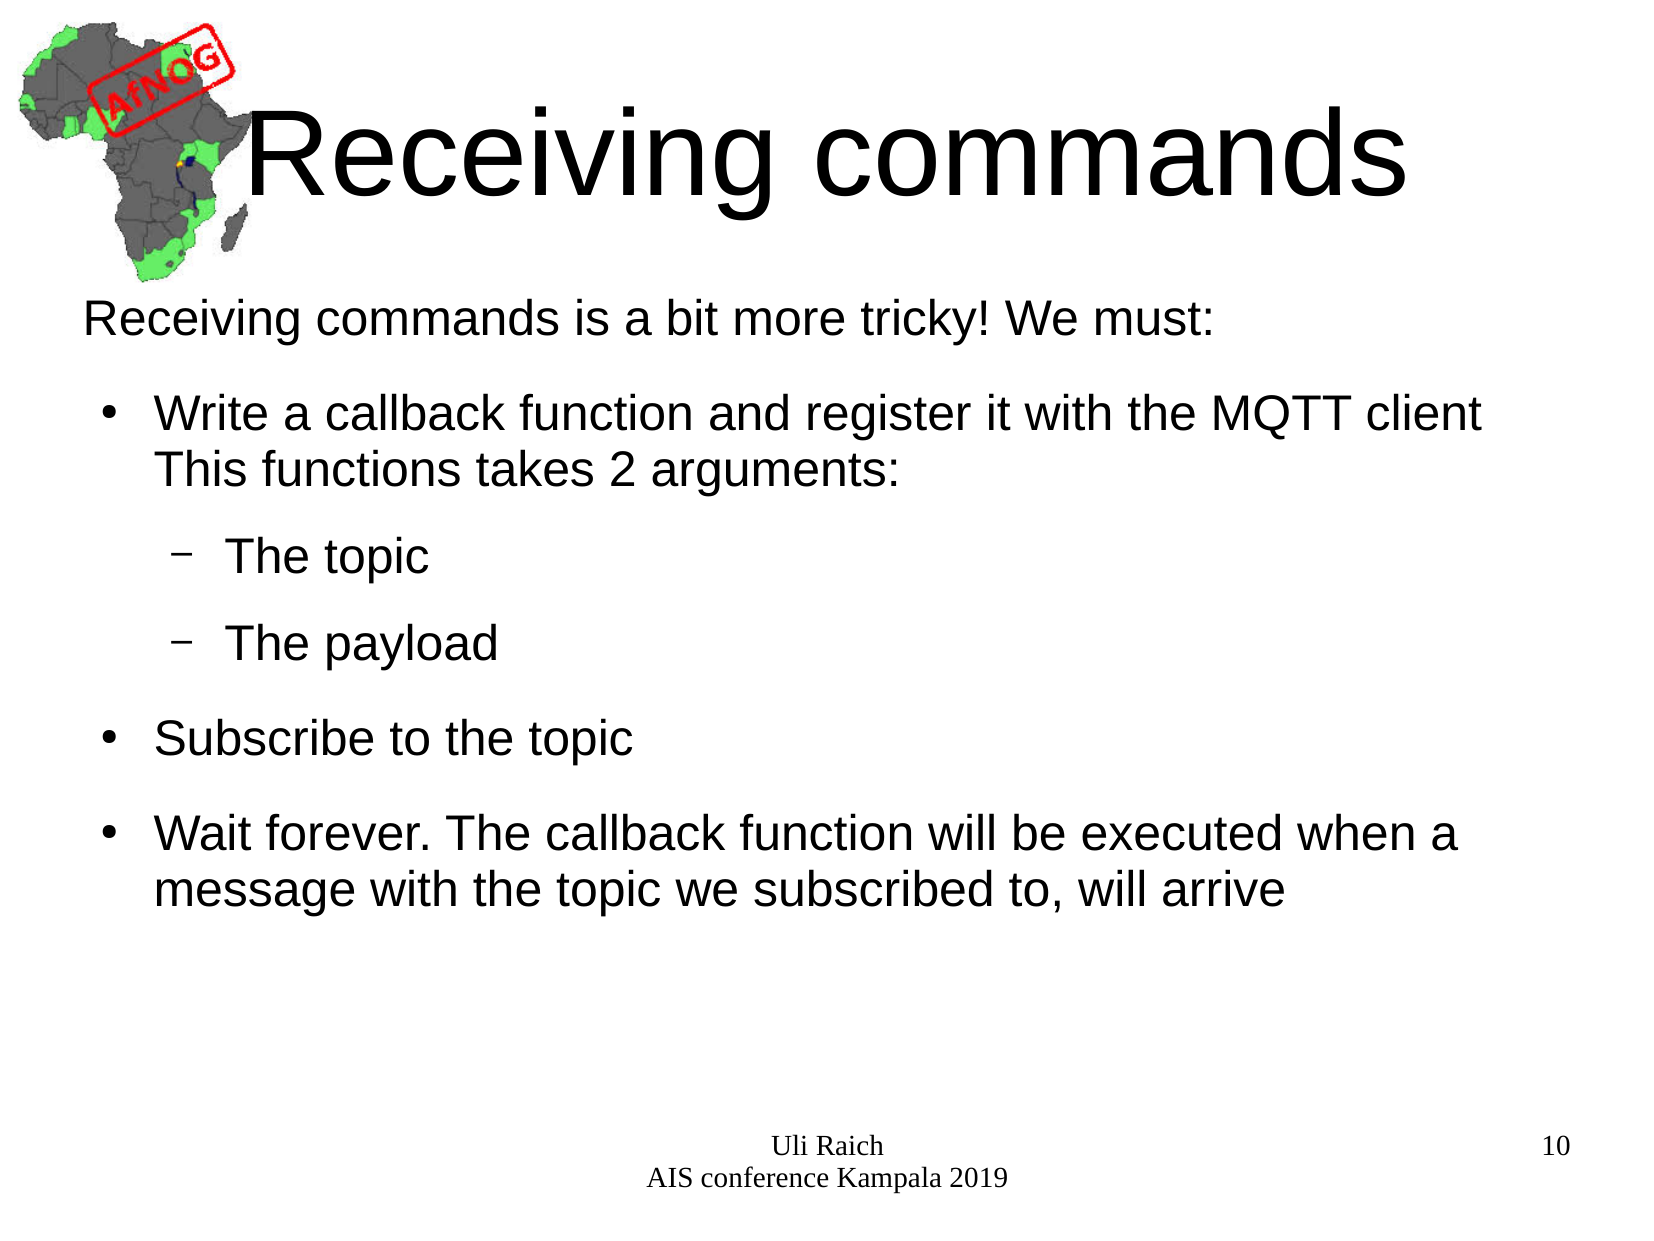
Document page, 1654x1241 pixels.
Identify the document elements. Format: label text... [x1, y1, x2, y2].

list Receiving commands is a bit more tricky! We must: Write a callback function and register it with the MQTT client This functions takes 2 arguments: The topic The payload Subscribe to the topic Wait forever. The callback function will be executed when a message with the topic we subscribed to, will arrive [82, 290, 1571, 1010]
picture [9, 0, 259, 291]
title Receiving commands [82, 49, 1571, 257]
